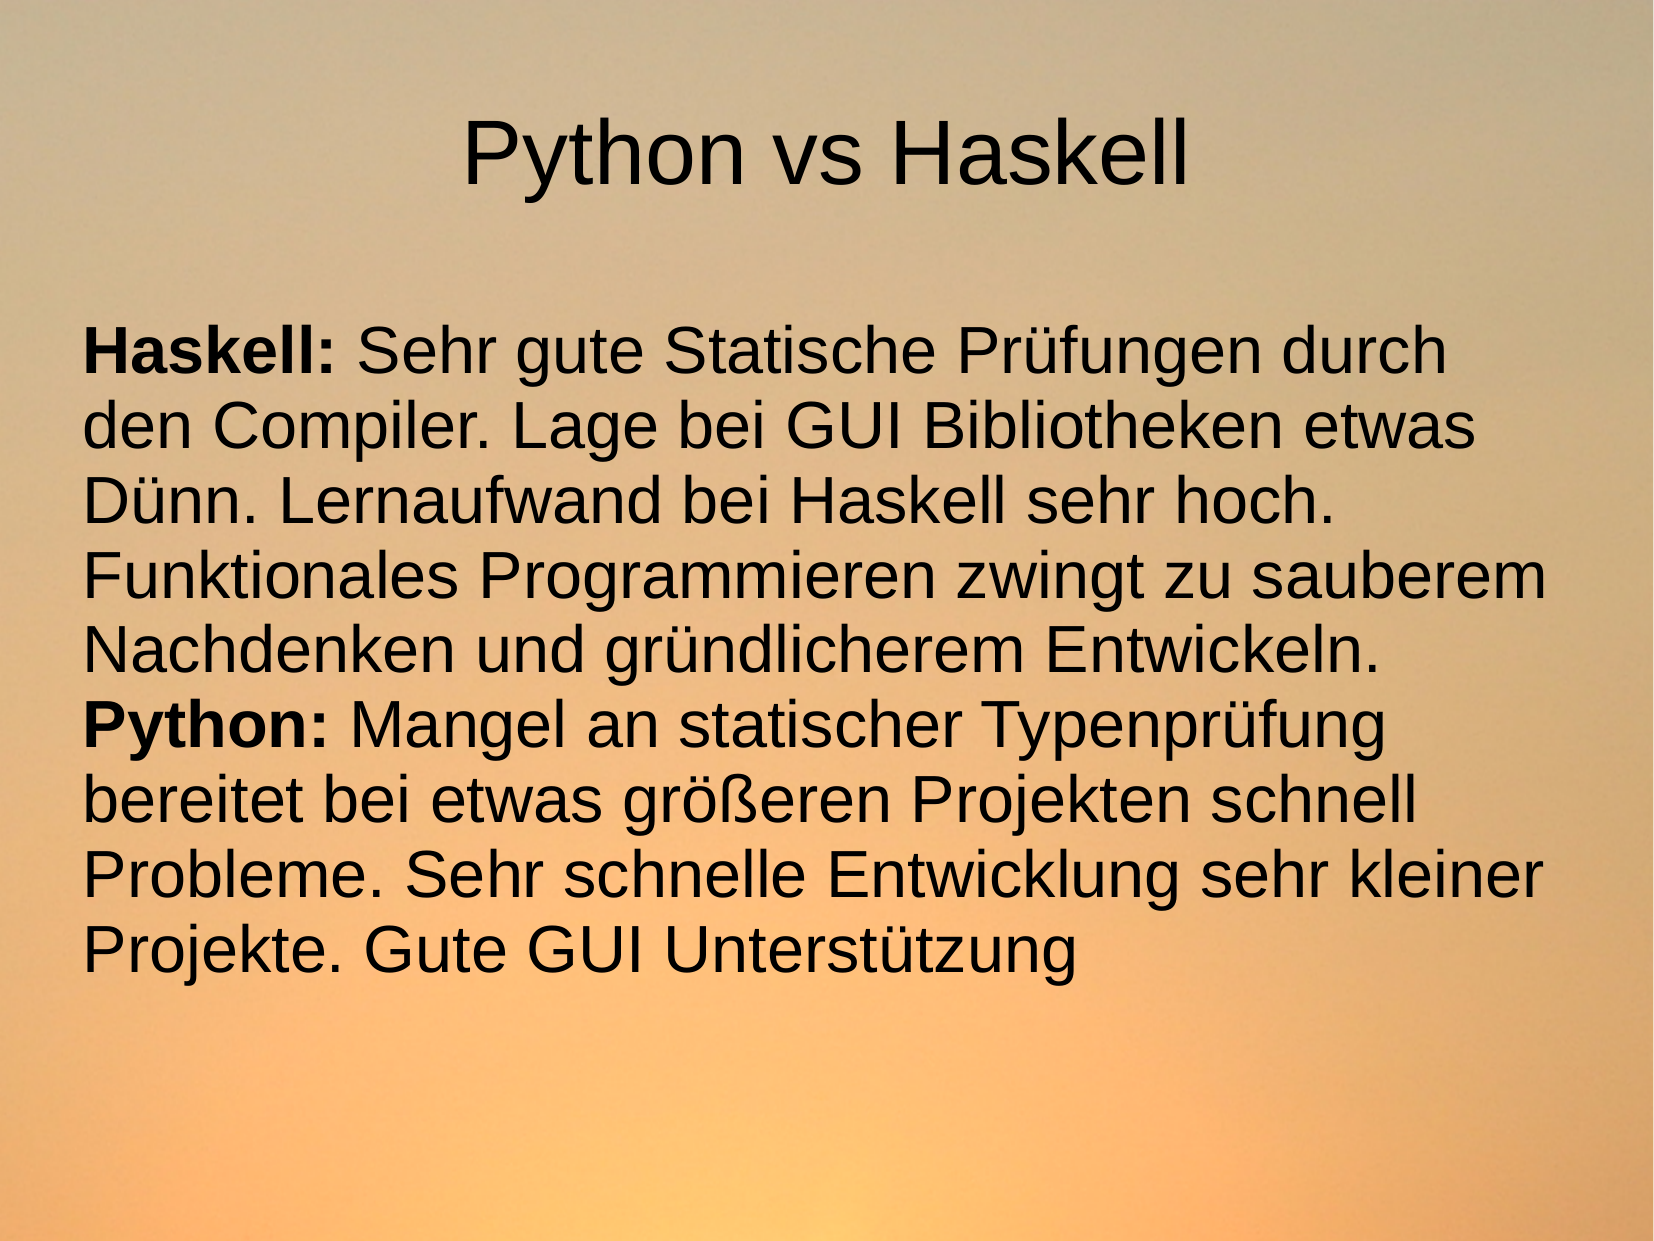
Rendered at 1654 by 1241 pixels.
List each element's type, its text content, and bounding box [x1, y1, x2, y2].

title Python vs Haskell [82, 49, 1571, 257]
subtitle Haskell: Sehr gute Statische Prüfungen durch den Compiler. Lage bei GUI Bibliotheken etwas Dünn. Lernaufwand bei Haskell sehr hoch. Funktionales Programmieren zwingt zu sauberem Nachdenken und gründlicherem Entwickeln. Python: Mangel an statischer Typenprüfung bereitet bei etwas größeren Projekten schnell Probleme. Sehr schnelle Entwicklung sehr kleiner Projekte. Gute GUI Unterstützung [82, 290, 1571, 1010]
picture [0, 0, 1654, 1241]
